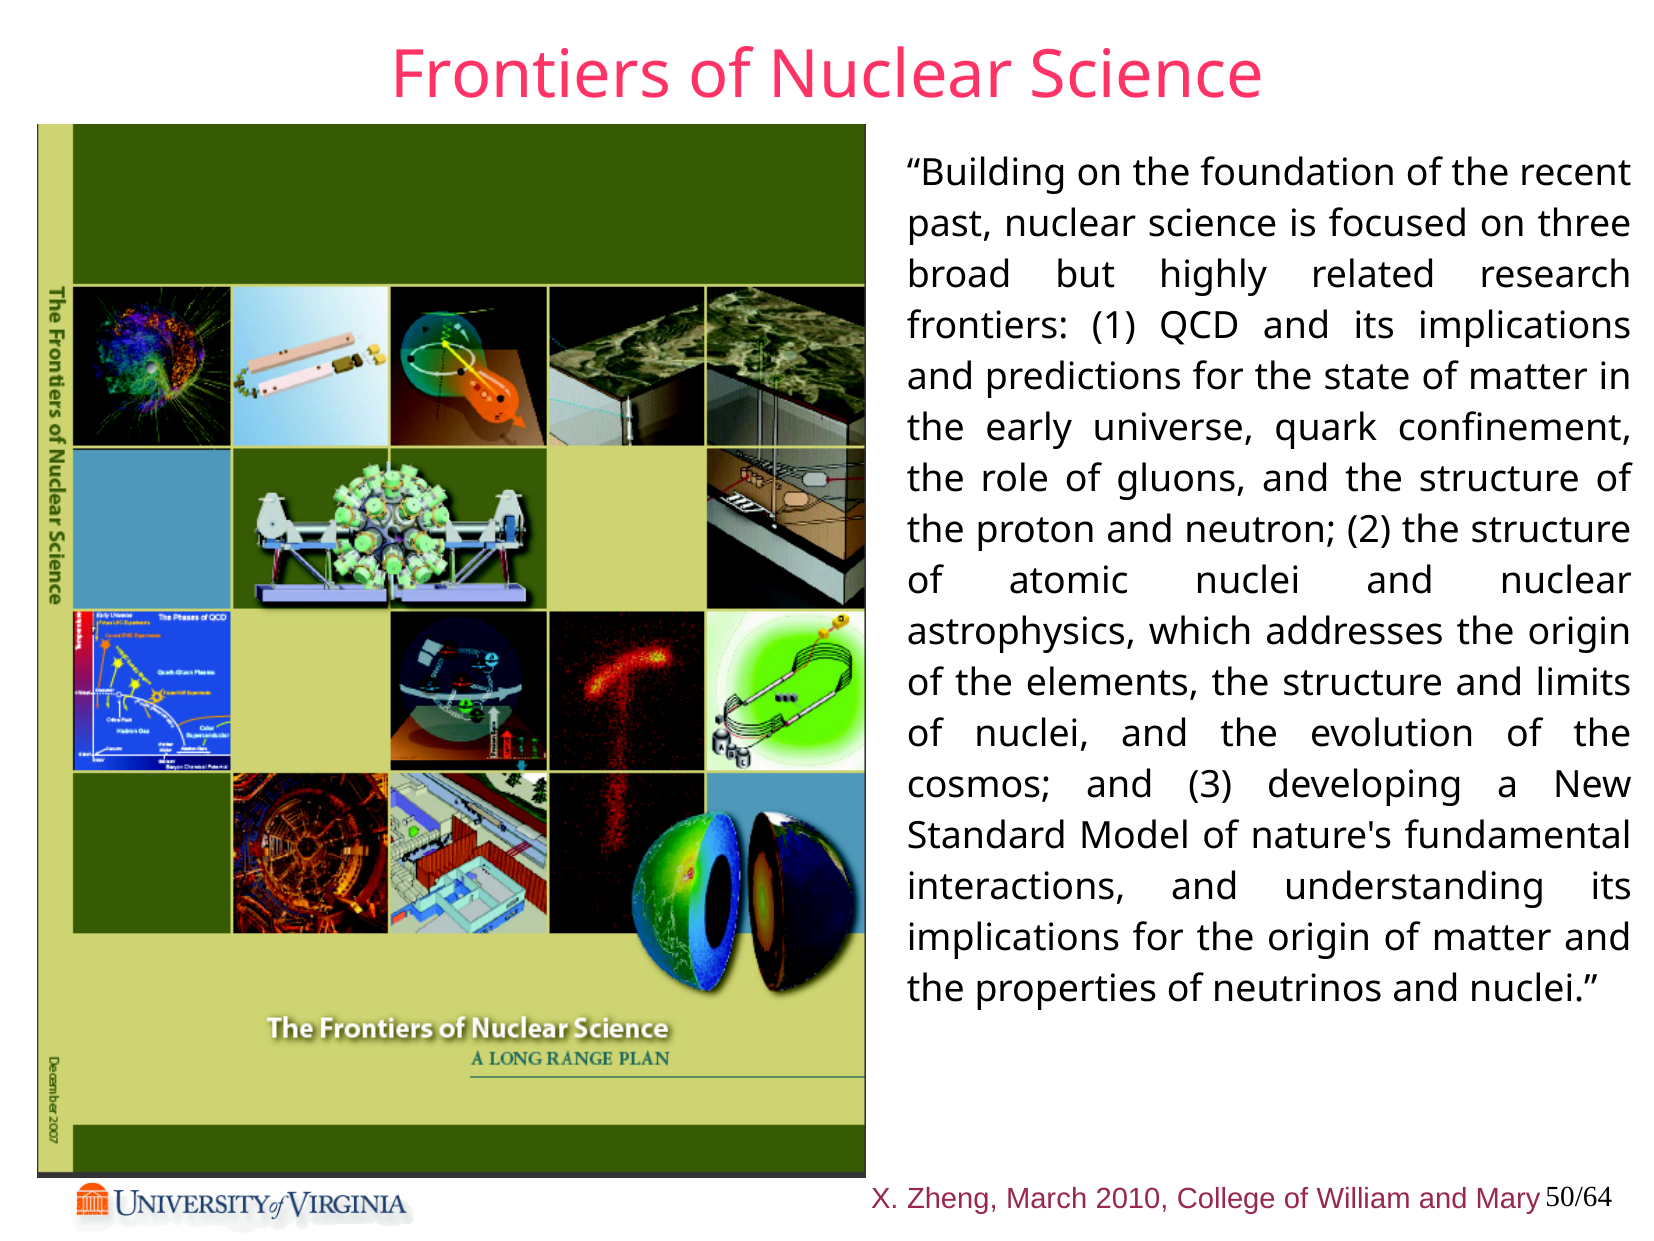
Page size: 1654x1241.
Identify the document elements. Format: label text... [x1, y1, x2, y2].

title Frontiers of Nuclear Science [309, 22, 1346, 121]
text_box “Building on the foundation of the recent past, nuclear science is focused on three broad but highly related research frontiers: (1) QCD and its implications and predictions for the state of matter in the early universe, quark confinement, the role of gluons, and the structure of the proton and neutron; (2) the structure of atomic nuclei and nuclear astrophysics, which addresses the origin of the elements, the structure and limits of nuclei, and the evolution of the cosmos; and (3) developing a New Standard Model of nature's fundamental interactions, and understanding its implications for the origin of matter and the properties of neutrinos and nuclei.” [892, 138, 1648, 1157]
picture [37, 124, 866, 1241]
